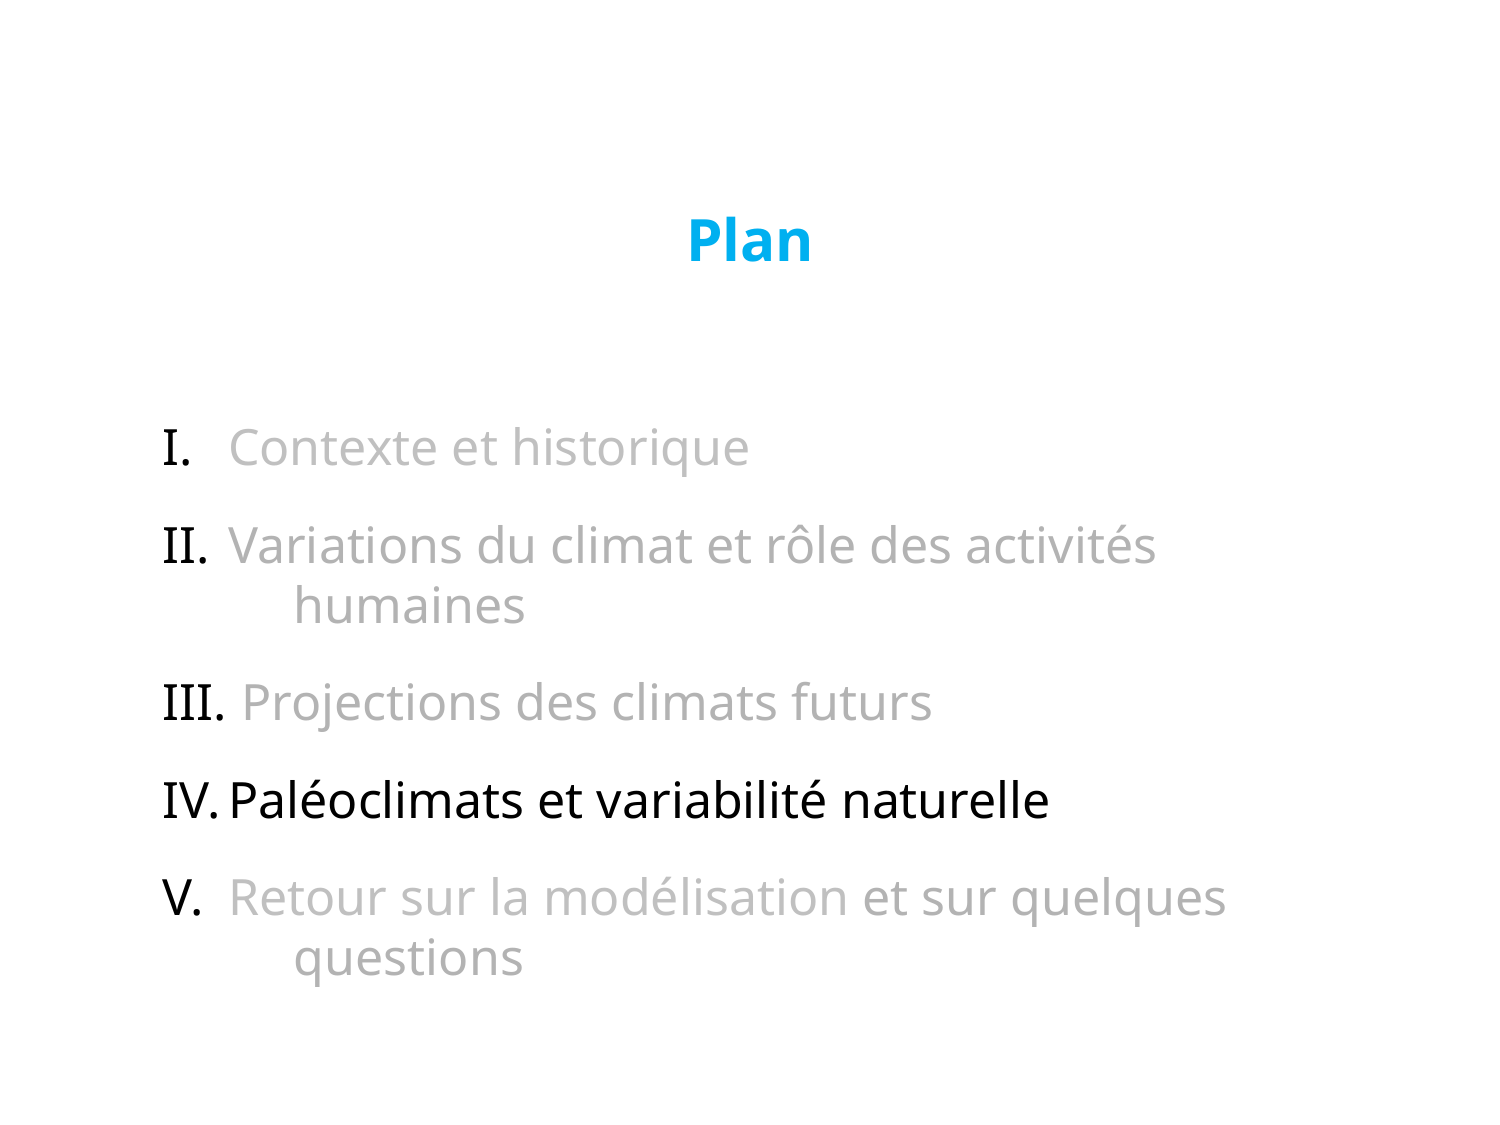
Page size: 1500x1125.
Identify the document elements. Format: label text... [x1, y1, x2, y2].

text_box Plan [53, 199, 1447, 353]
text_box Contexte et historique Variations du climat et rôle des activités humaines Projections des climats futurs Paléoclimats et variabilité naturelle Retour sur la modélisation et sur quelques questions [147, 408, 1365, 994]
